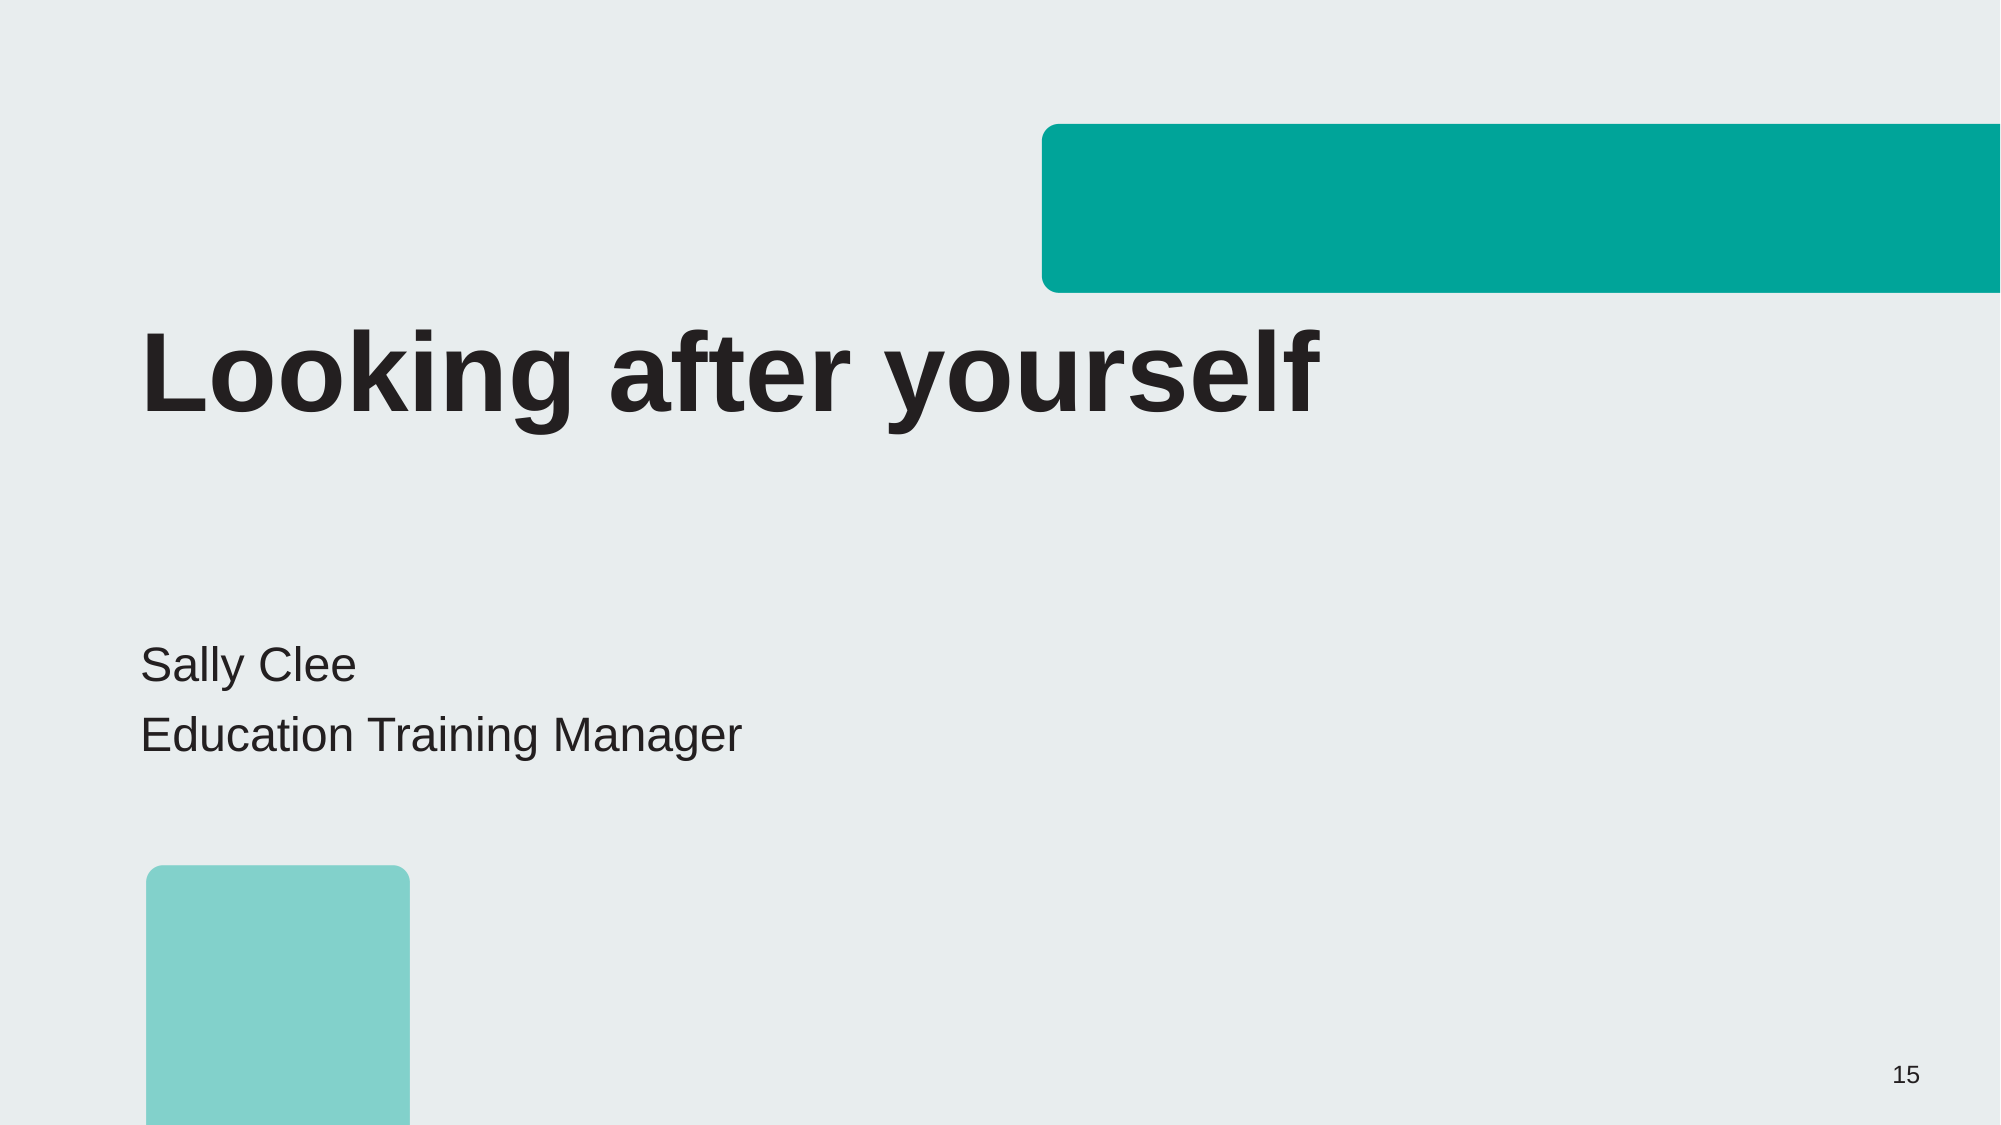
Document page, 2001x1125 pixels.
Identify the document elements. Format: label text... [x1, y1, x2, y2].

list Sally Clee Education Training Manager [140, 715, 1158, 863]
list Looking after yourself [140, 314, 1910, 572]
